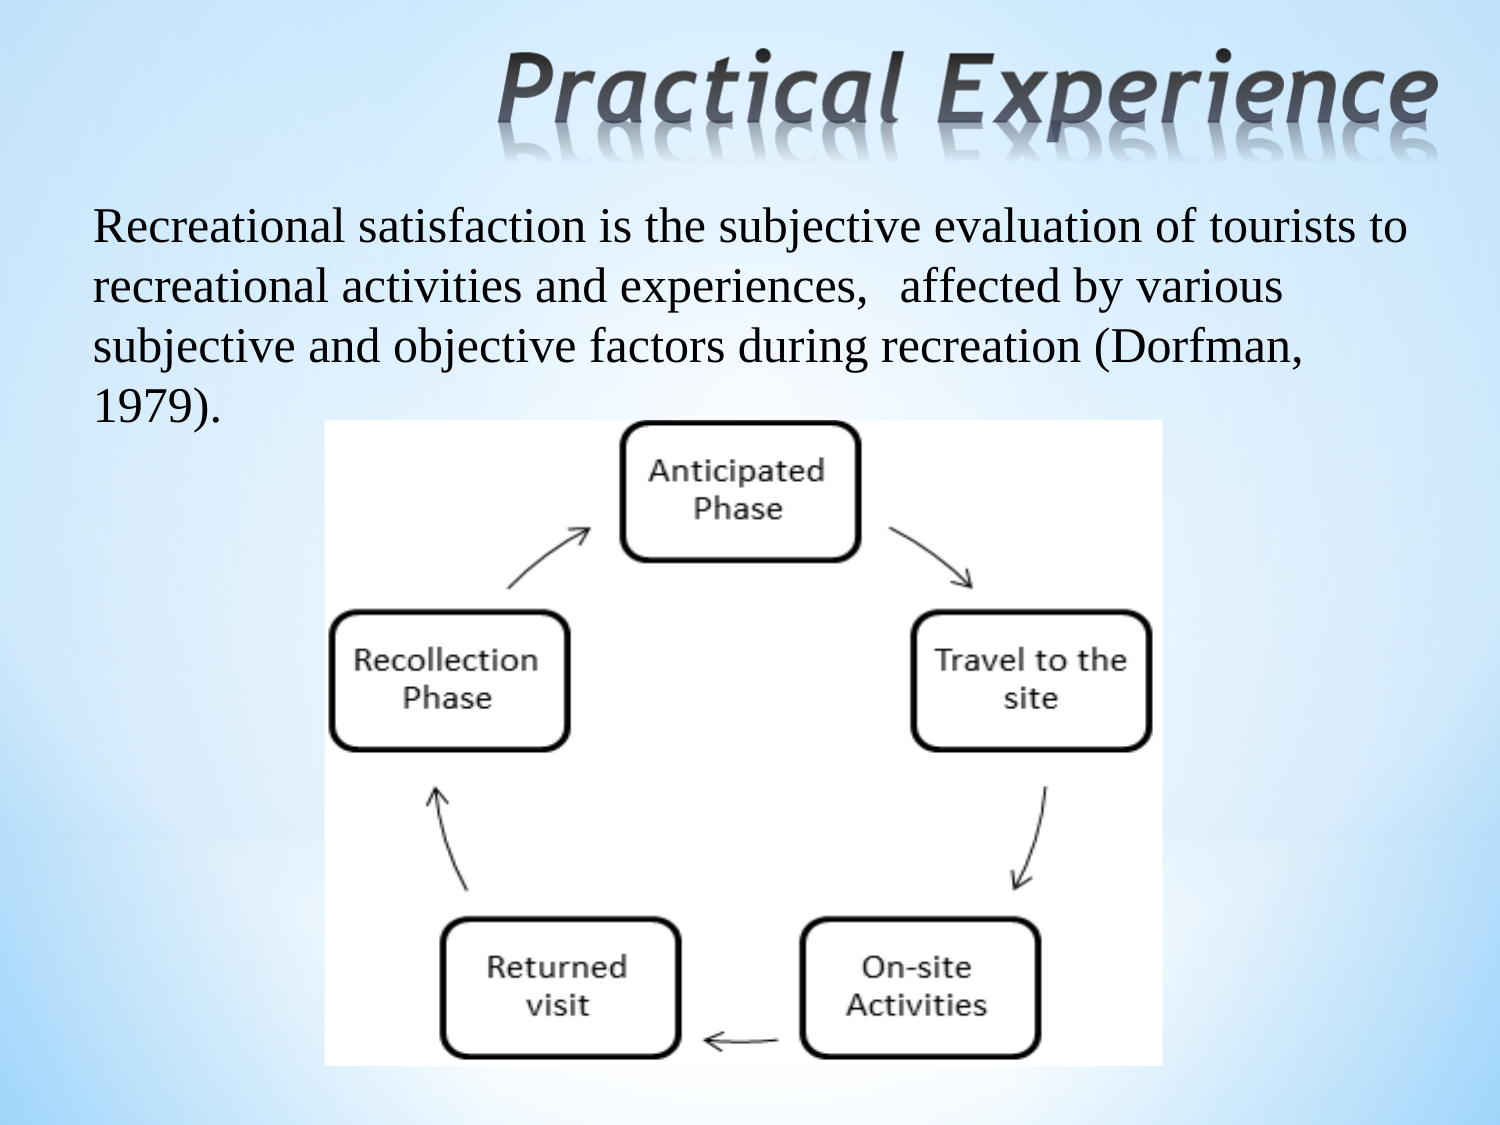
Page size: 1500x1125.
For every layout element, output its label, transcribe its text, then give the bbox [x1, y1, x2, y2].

picture [0, 0, 1500, 1125]
text_box Recreational satisfaction is the subjective evaluation of tourists to recreational activities and experiences, affected by various subjective and objective factors during recreation (Dorfman, 1979). [78, 184, 1453, 440]
